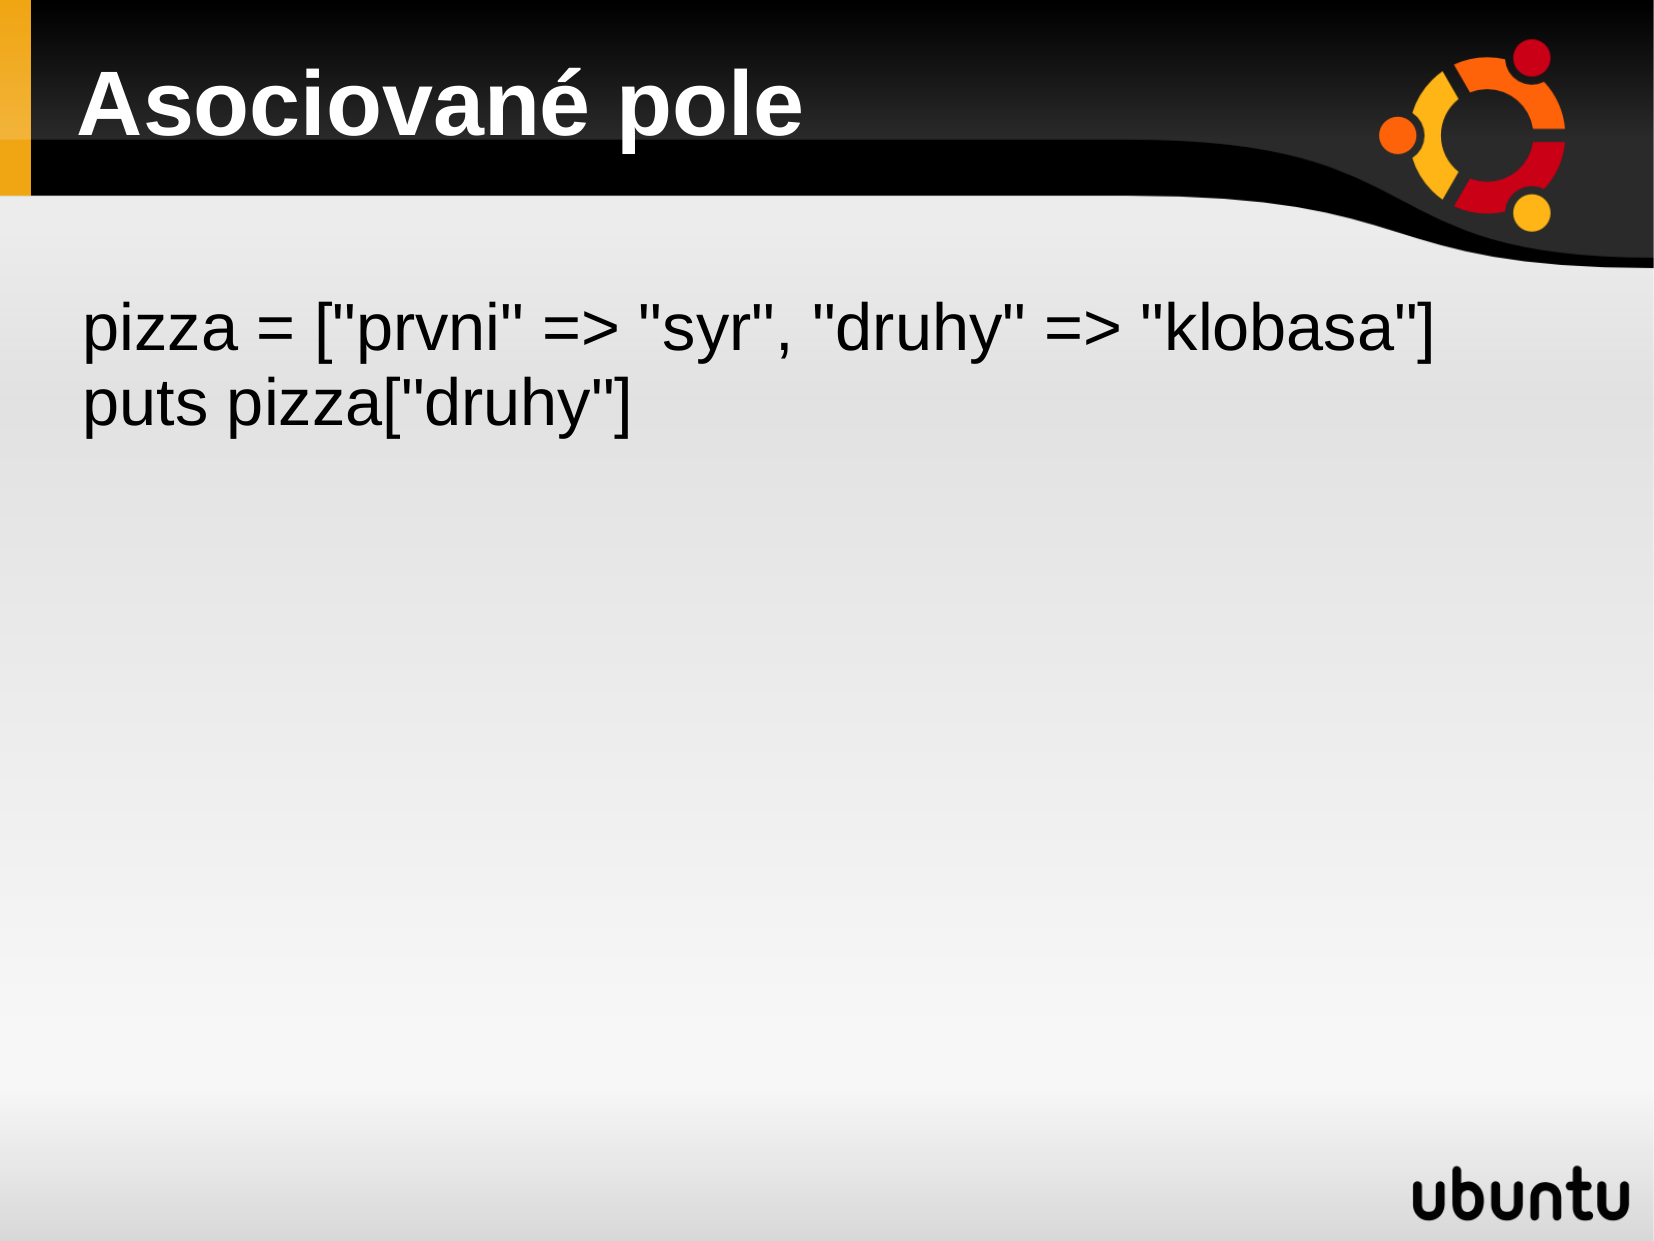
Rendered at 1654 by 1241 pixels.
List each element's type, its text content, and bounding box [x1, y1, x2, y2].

list pizza = ["prvni" => "syr", "druhy" => "klobasa"] puts pizza["druhy"] [82, 290, 1571, 1109]
title Asociované pole [76, 0, 1565, 208]
picture [0, 0, 1654, 1241]
